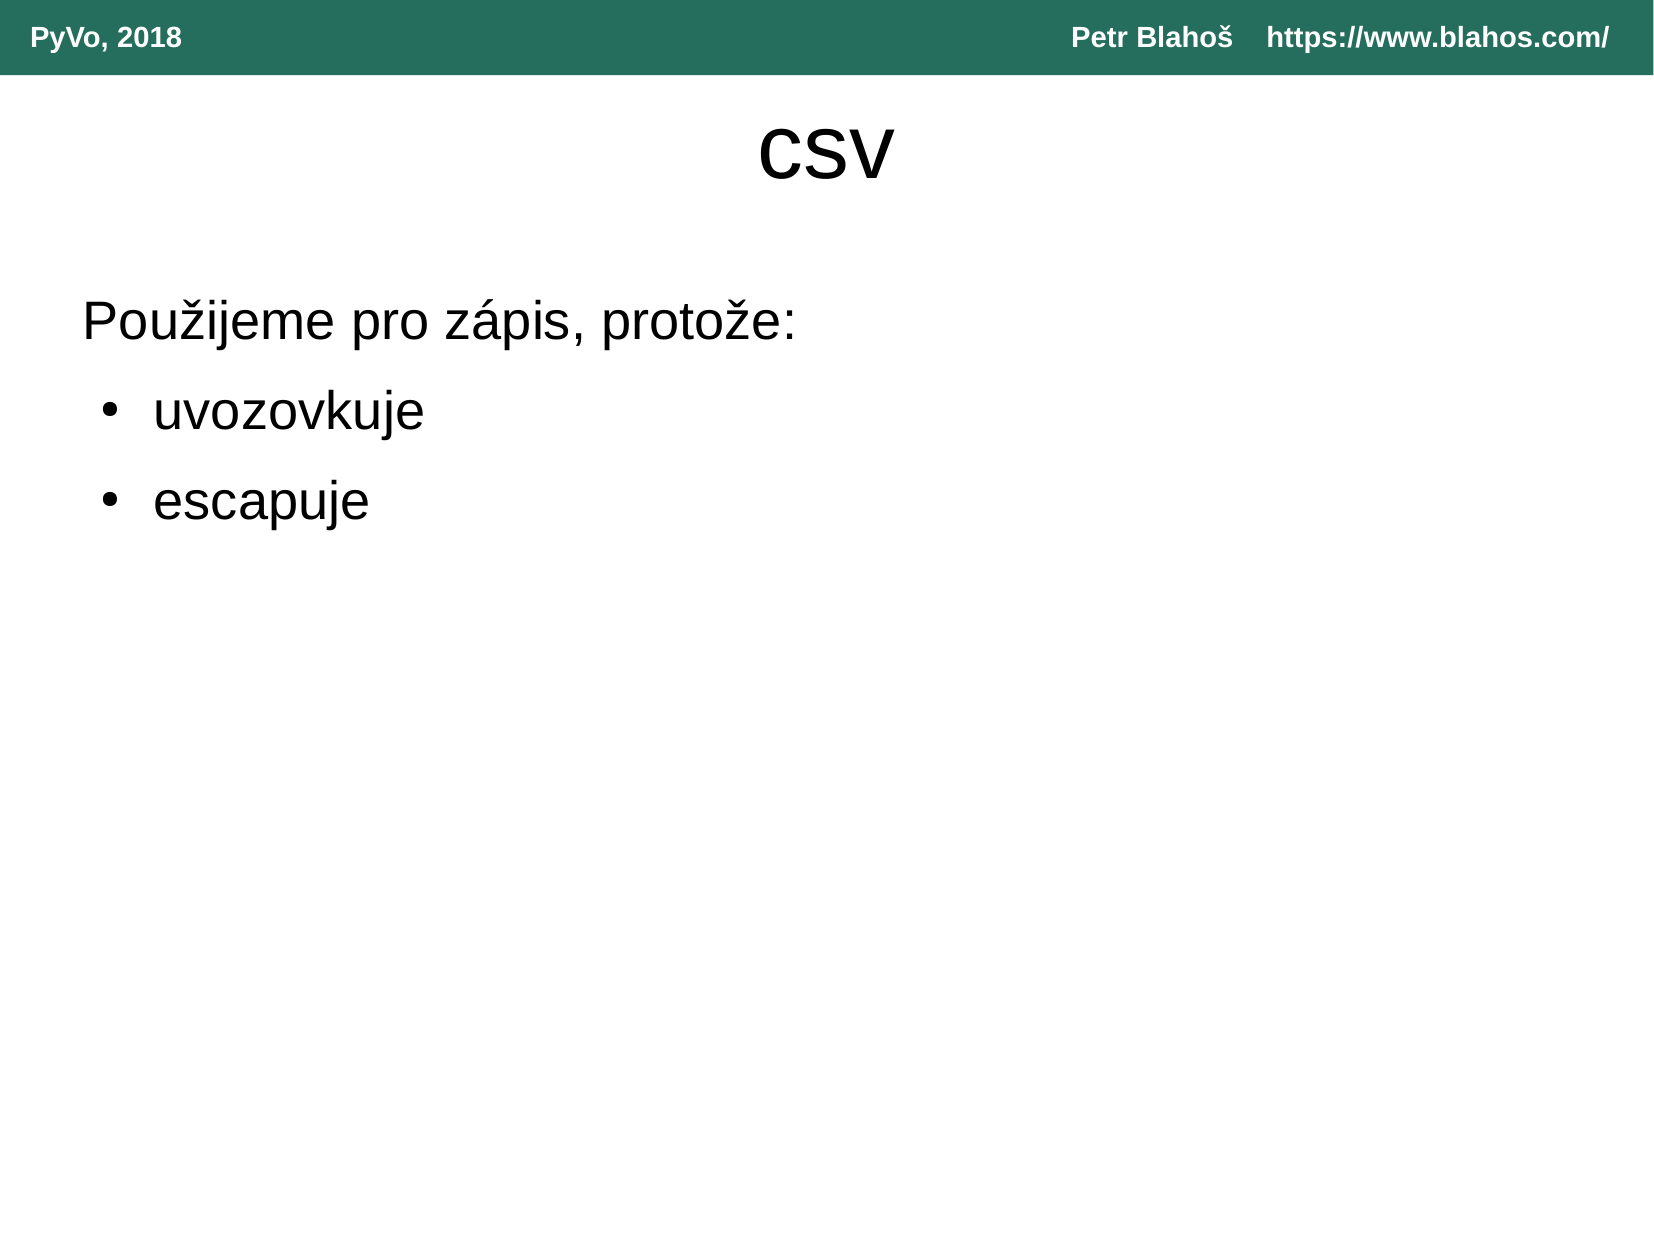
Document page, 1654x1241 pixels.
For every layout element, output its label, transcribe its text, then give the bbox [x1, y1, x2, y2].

title csv [82, 43, 1571, 251]
list Použijeme pro zápis, protože: uvozovkuje escapuje [82, 290, 1571, 1010]
